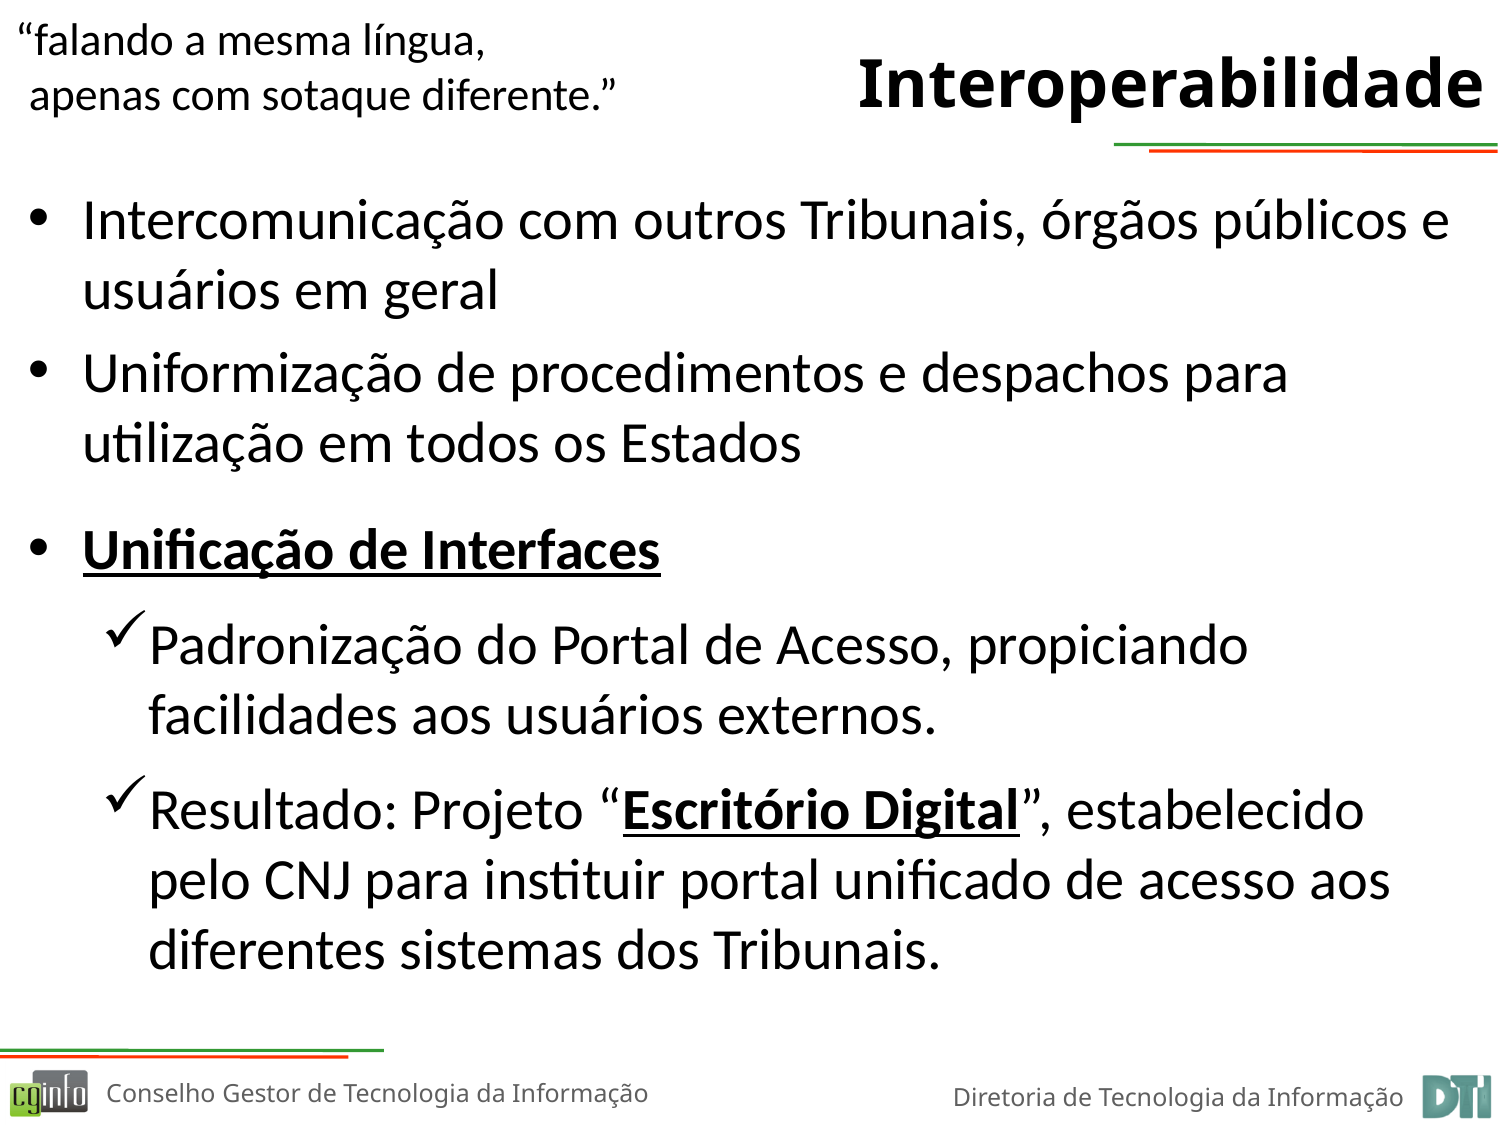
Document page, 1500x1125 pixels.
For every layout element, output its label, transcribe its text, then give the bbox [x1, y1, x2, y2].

picture [1419, 1073, 1493, 1120]
list Intercomunicação com outros Tribunais, órgãos públicos e usuários em geral Uniformização de procedimentos e despachos para utilização em todos os Estados Unificação de Interfaces Padronização do Portal de Acesso, propiciando facilidades aos usuários externos. Resultado: Projeto “Escritório Digital”, estabelecido pelo CNJ para instituir portal unificado de acesso aos diferentes sistemas dos Tribunais. [11, 174, 1483, 1031]
picture [5, 1061, 92, 1125]
title Interoperabilidade [656, 37, 1500, 125]
text_box “falando a mesma língua, apenas com sotaque diferente.” [0, 2, 656, 133]
